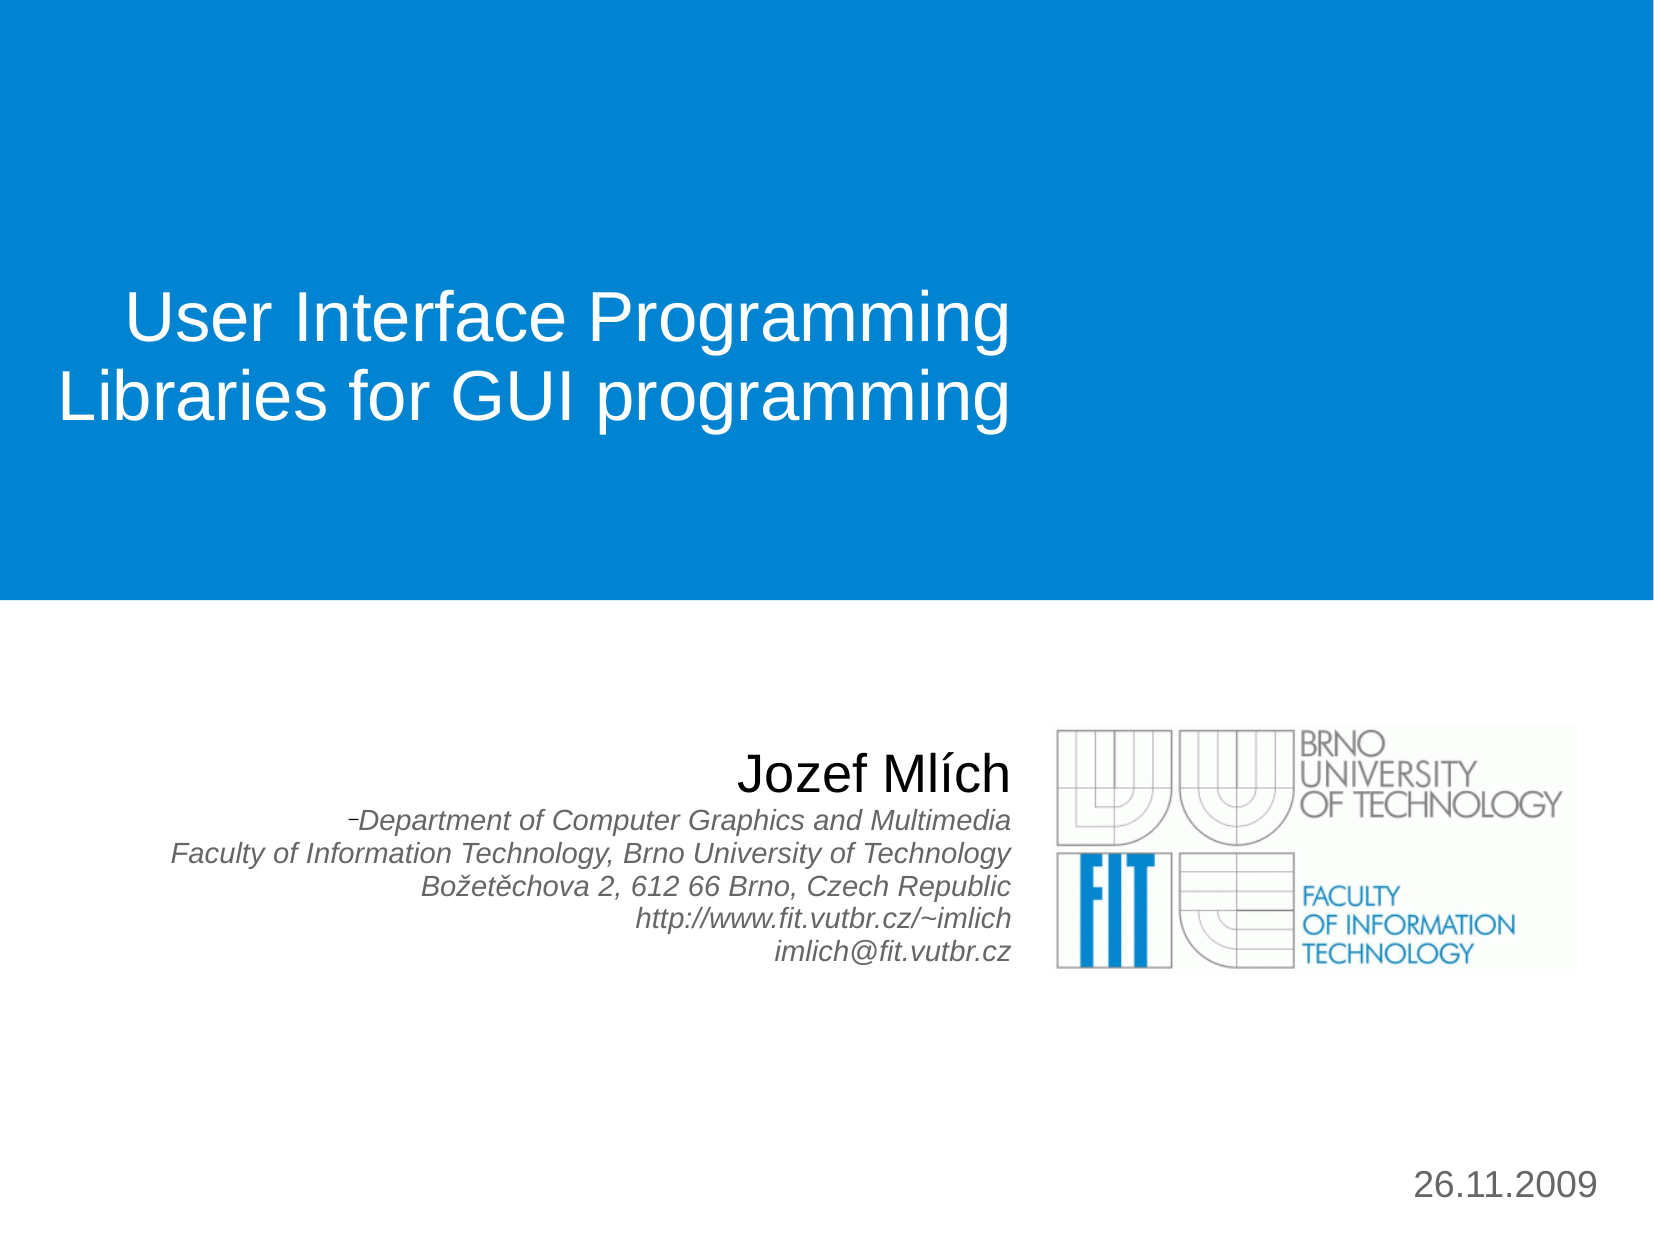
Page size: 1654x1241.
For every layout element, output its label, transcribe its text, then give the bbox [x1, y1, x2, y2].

picture [1050, 725, 1576, 975]
title User Interface Programming Libraries for GUI programming [0, 150, 1013, 563]
list Jozef Mlích Department of Computer Graphics and Multimedia Faculty of Information Technology, Brno University of Technology Božetěchova 2, 612 66 Brno, Czech Republic http://www.fit.vutbr.cz/~imlich imlich@fit.vutbr.cz [82, 743, 1013, 998]
